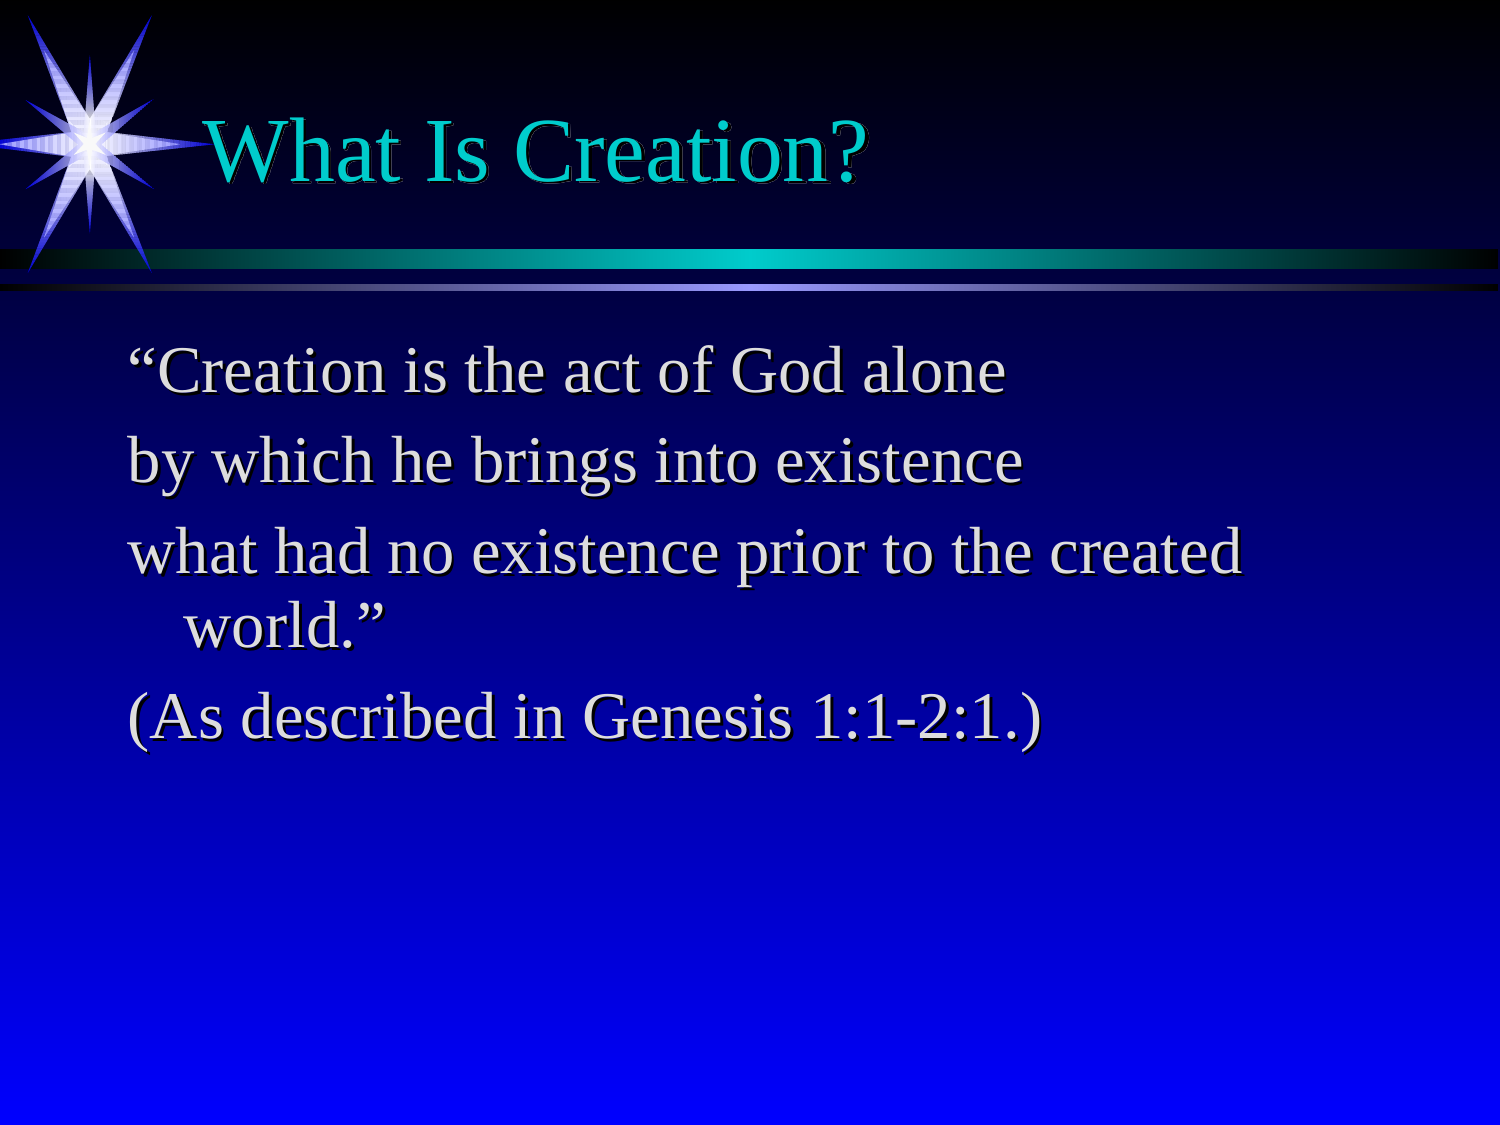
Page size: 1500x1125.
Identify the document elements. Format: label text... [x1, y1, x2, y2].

title What Is Creation? [187, 56, 1463, 244]
list “Creation is the act of God alone by which he brings into existence what had no existence prior to the created world.” (As described in Genesis 1:1-2:1.) [112, 324, 1388, 1001]
